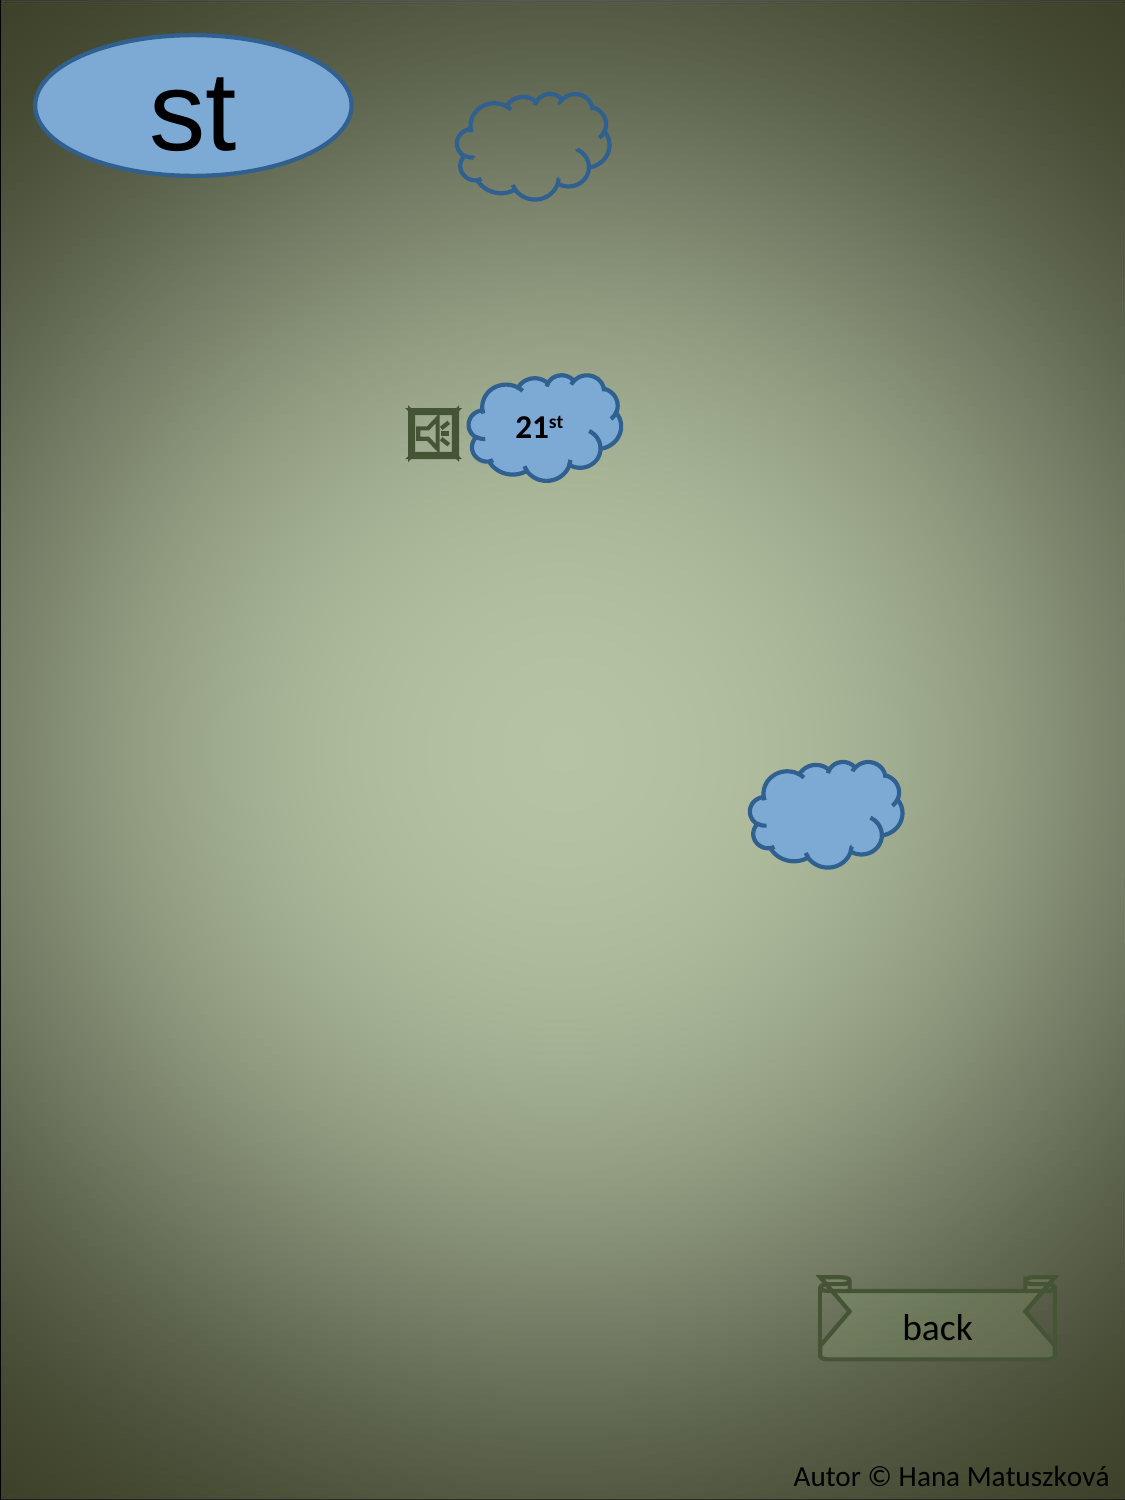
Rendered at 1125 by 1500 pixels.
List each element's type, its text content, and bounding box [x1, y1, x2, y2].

text_box st [35, 35, 352, 176]
text_box [749, 761, 903, 868]
picture [0, 0, 1125, 1500]
text_box 21st [468, 375, 622, 481]
text_box Autor © Hana Matuszková [778, 1449, 1125, 1500]
text_box back [820, 1277, 1055, 1360]
